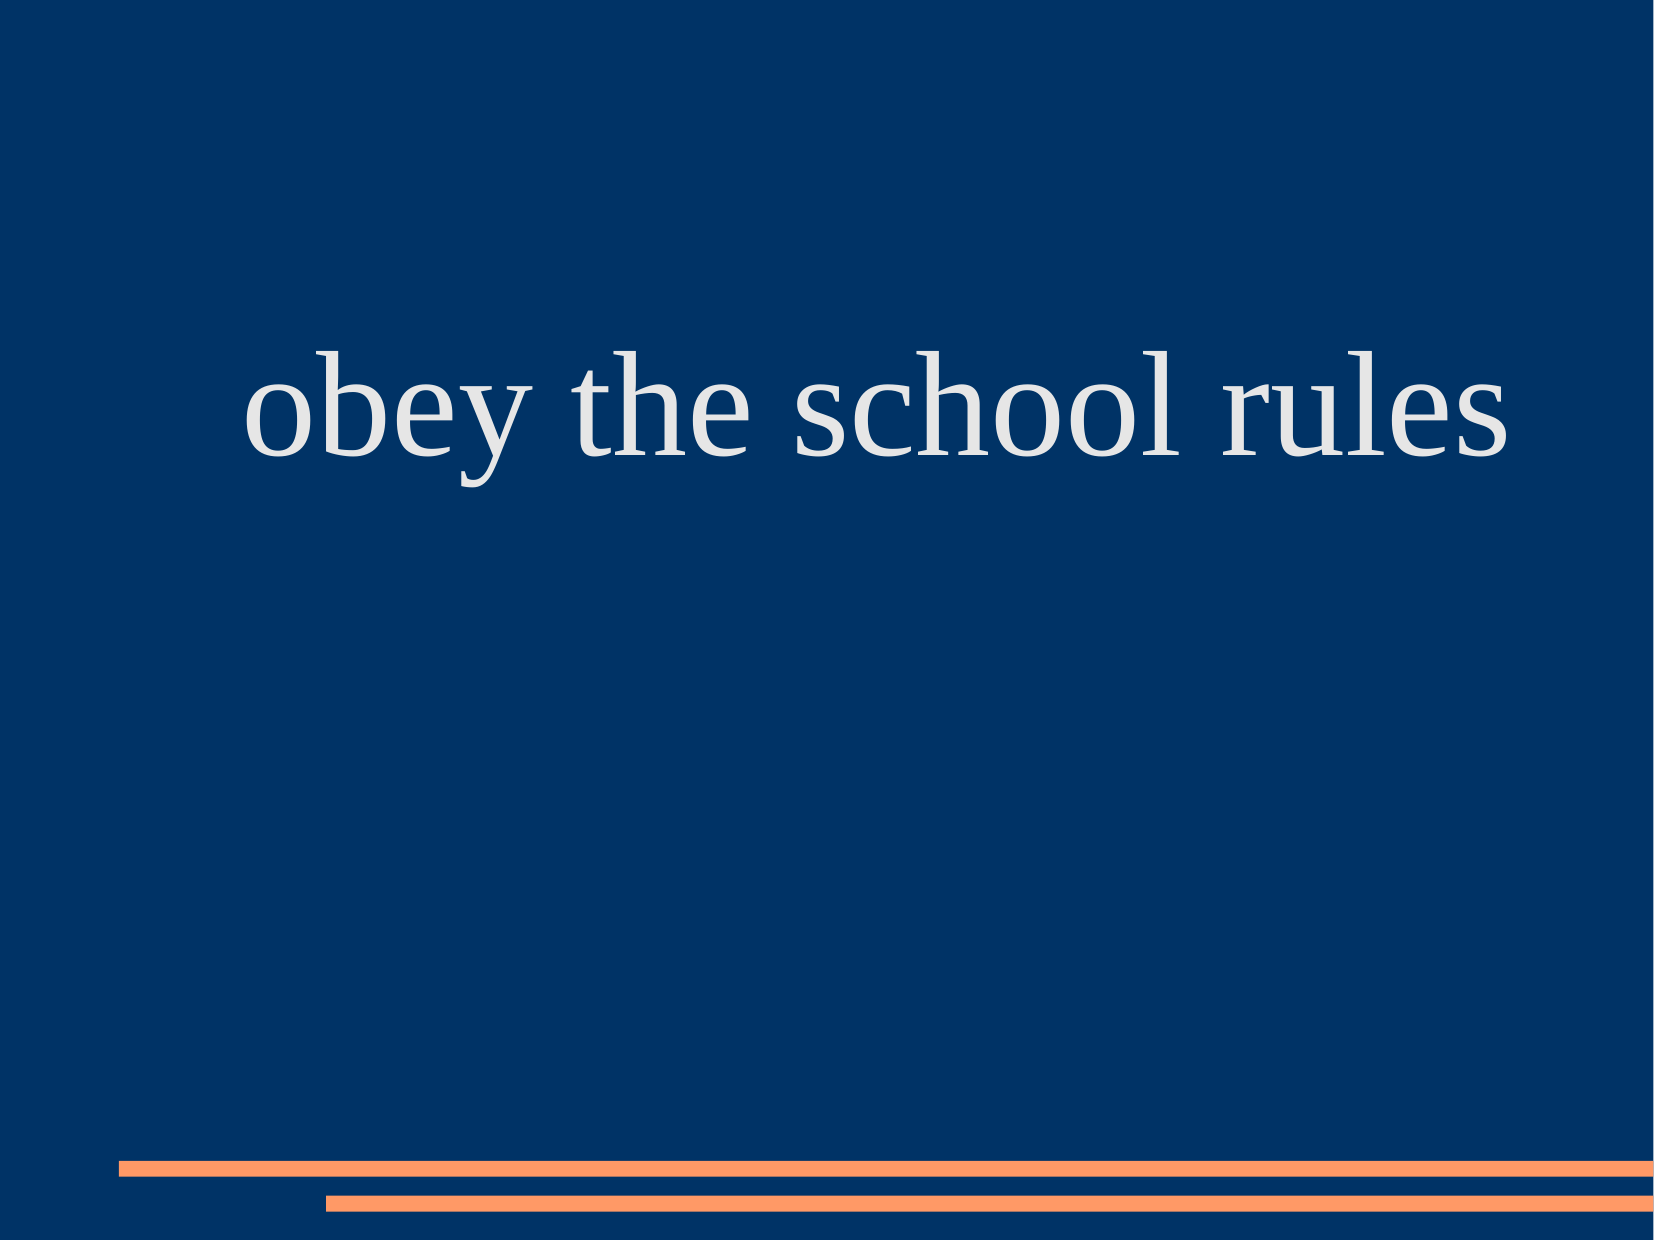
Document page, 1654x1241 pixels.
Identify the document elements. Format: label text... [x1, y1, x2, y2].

list obey the school rules [121, 322, 1561, 1132]
